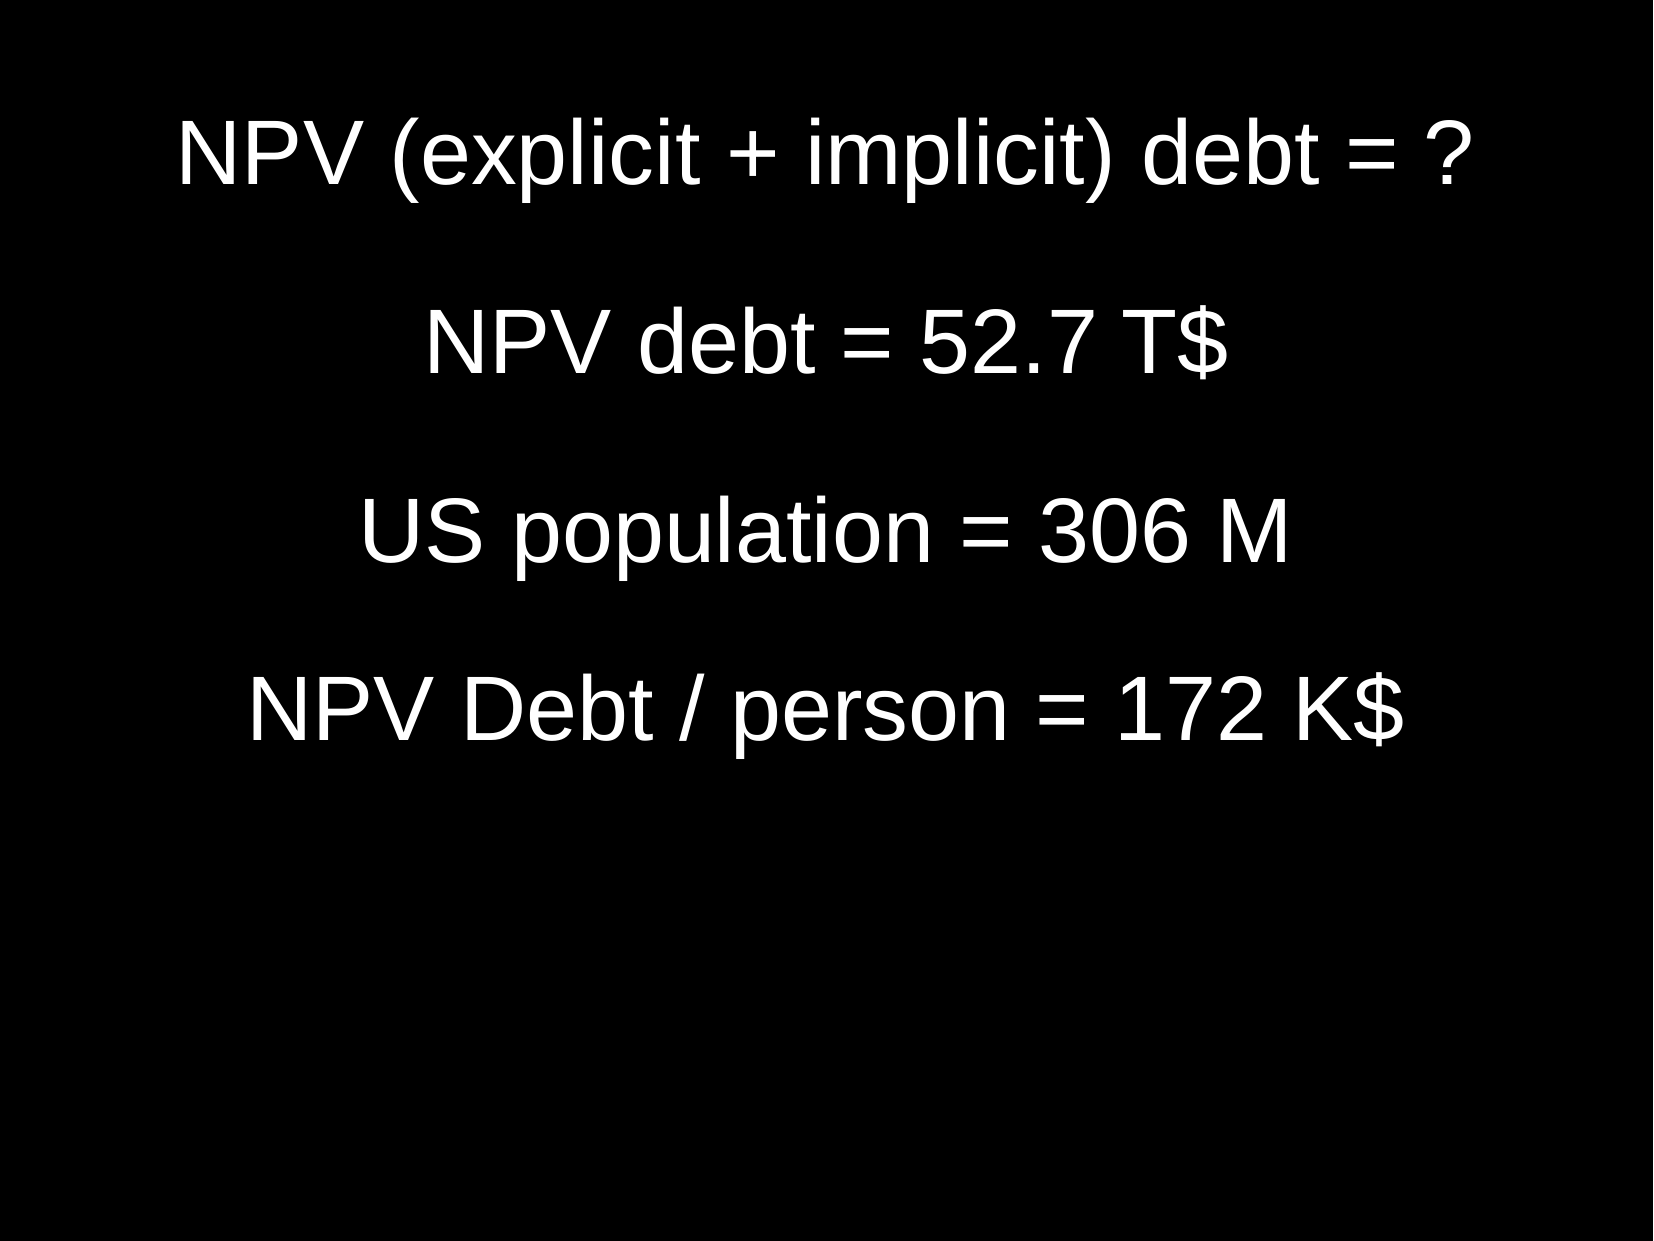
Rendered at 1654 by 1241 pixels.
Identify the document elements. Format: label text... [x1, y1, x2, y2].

title NPV Debt / person = 172 K$ [82, 612, 1571, 805]
title NPV debt = 52.7 T$ [82, 245, 1571, 434]
title US population = 306 M [82, 434, 1571, 612]
title NPV (explicit + implicit) debt = ? [82, 49, 1571, 245]
